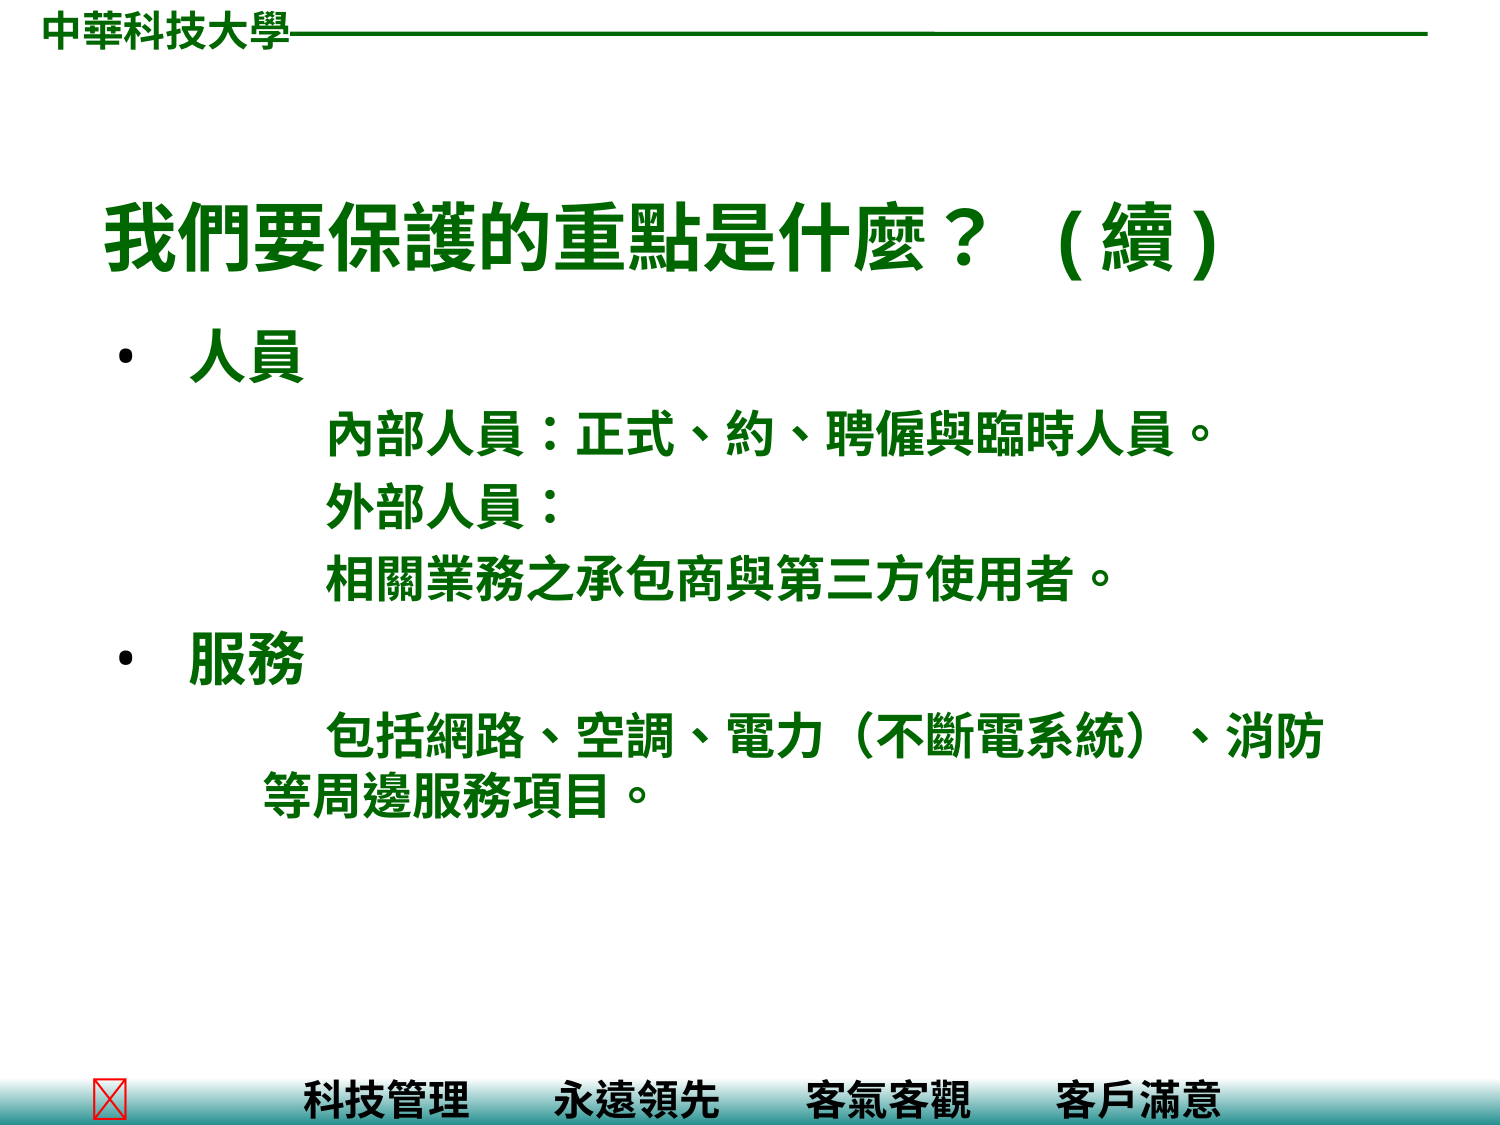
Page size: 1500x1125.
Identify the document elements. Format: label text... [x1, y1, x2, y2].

title 我們要保護的重點是什麼？ (續) [87, 174, 1438, 288]
list 人員 內部人員：正式、約、聘僱與臨時人員。 外部人員： 相關業務之承包商與第三方使用者。 服務 包括網路、空調、電力（不斷電系統）、消防等周邊服務項目。 [99, 312, 1388, 980]
